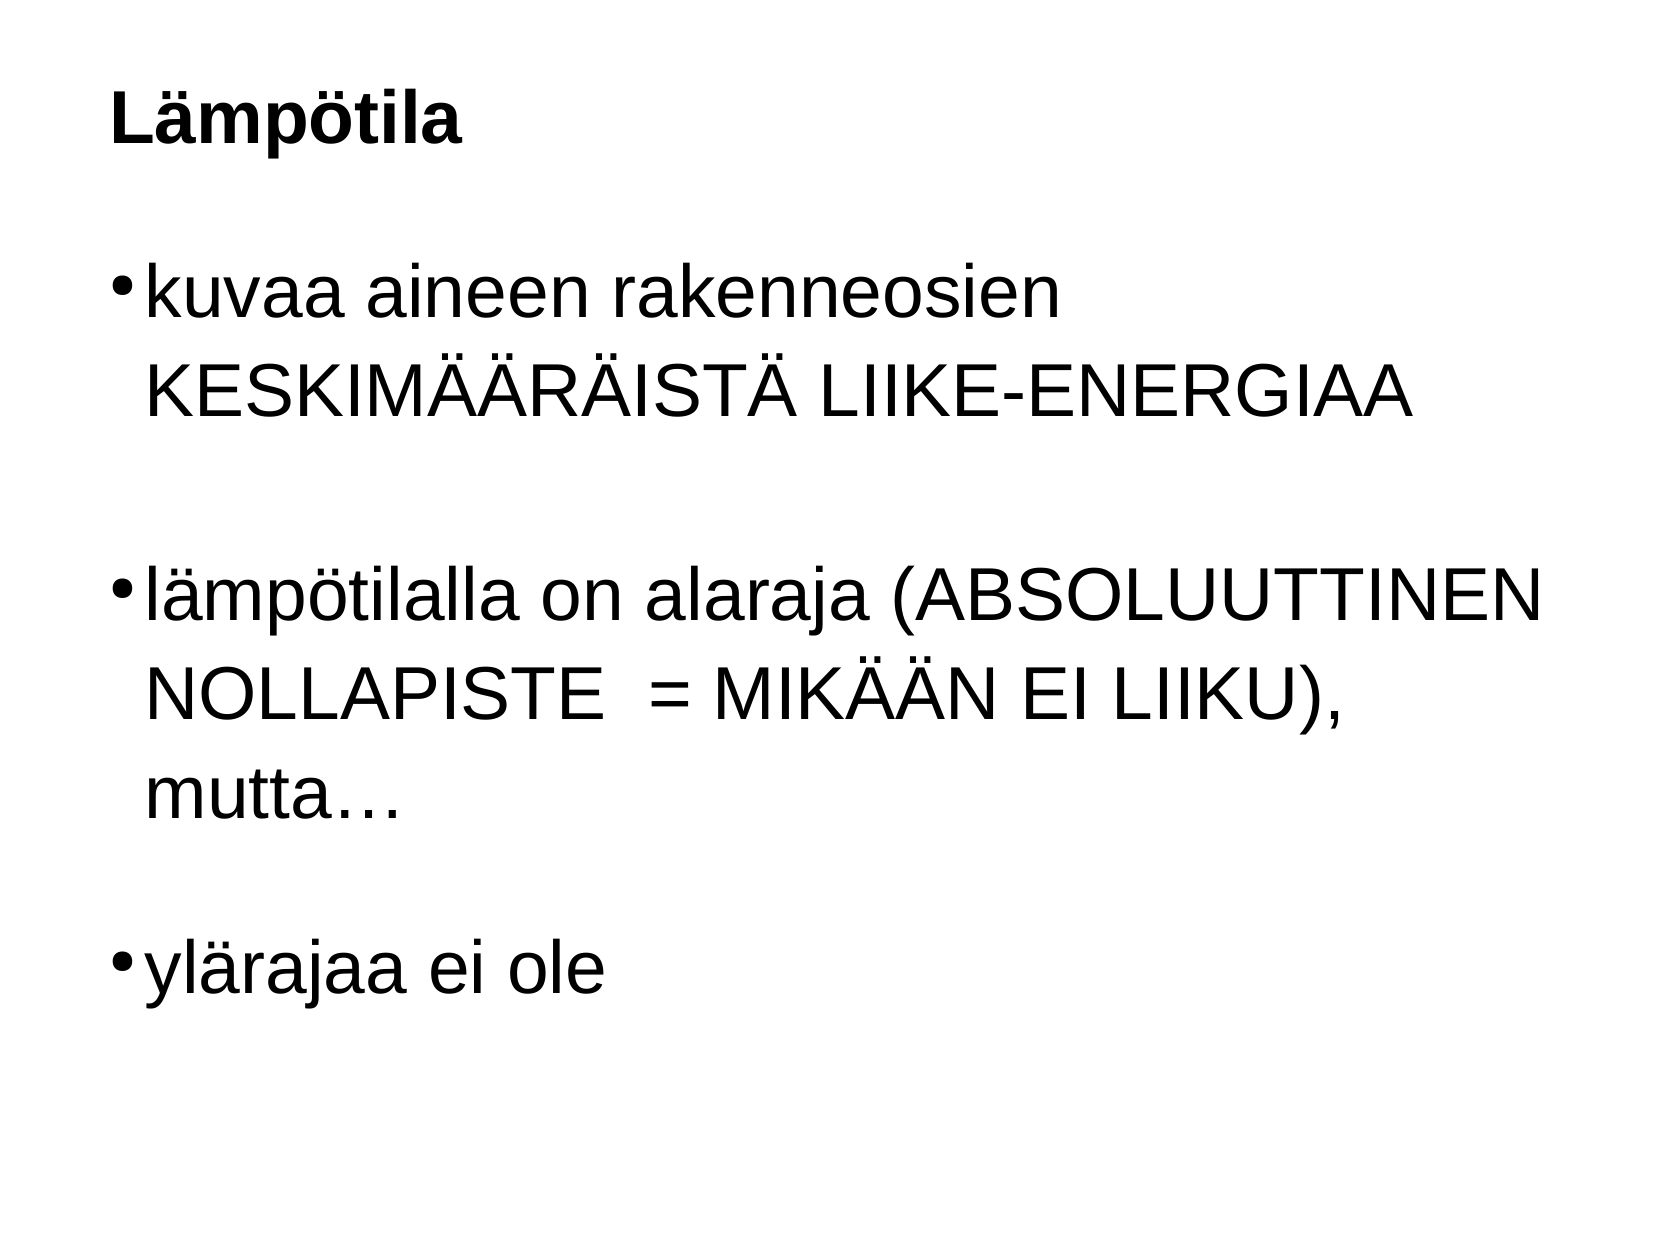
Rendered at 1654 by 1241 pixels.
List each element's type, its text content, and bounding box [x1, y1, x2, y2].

text_box Lämpötila kuvaa aineen rakenneosien KESKIMÄÄRÄISTÄ LIIKE-ENERGIAA lämpötilalla on alaraja (ABSOLUUTTINEN NOLLAPISTE = MIKÄÄN EI LIIKU), mutta… ylärajaa ei ole [94, 47, 1633, 610]
